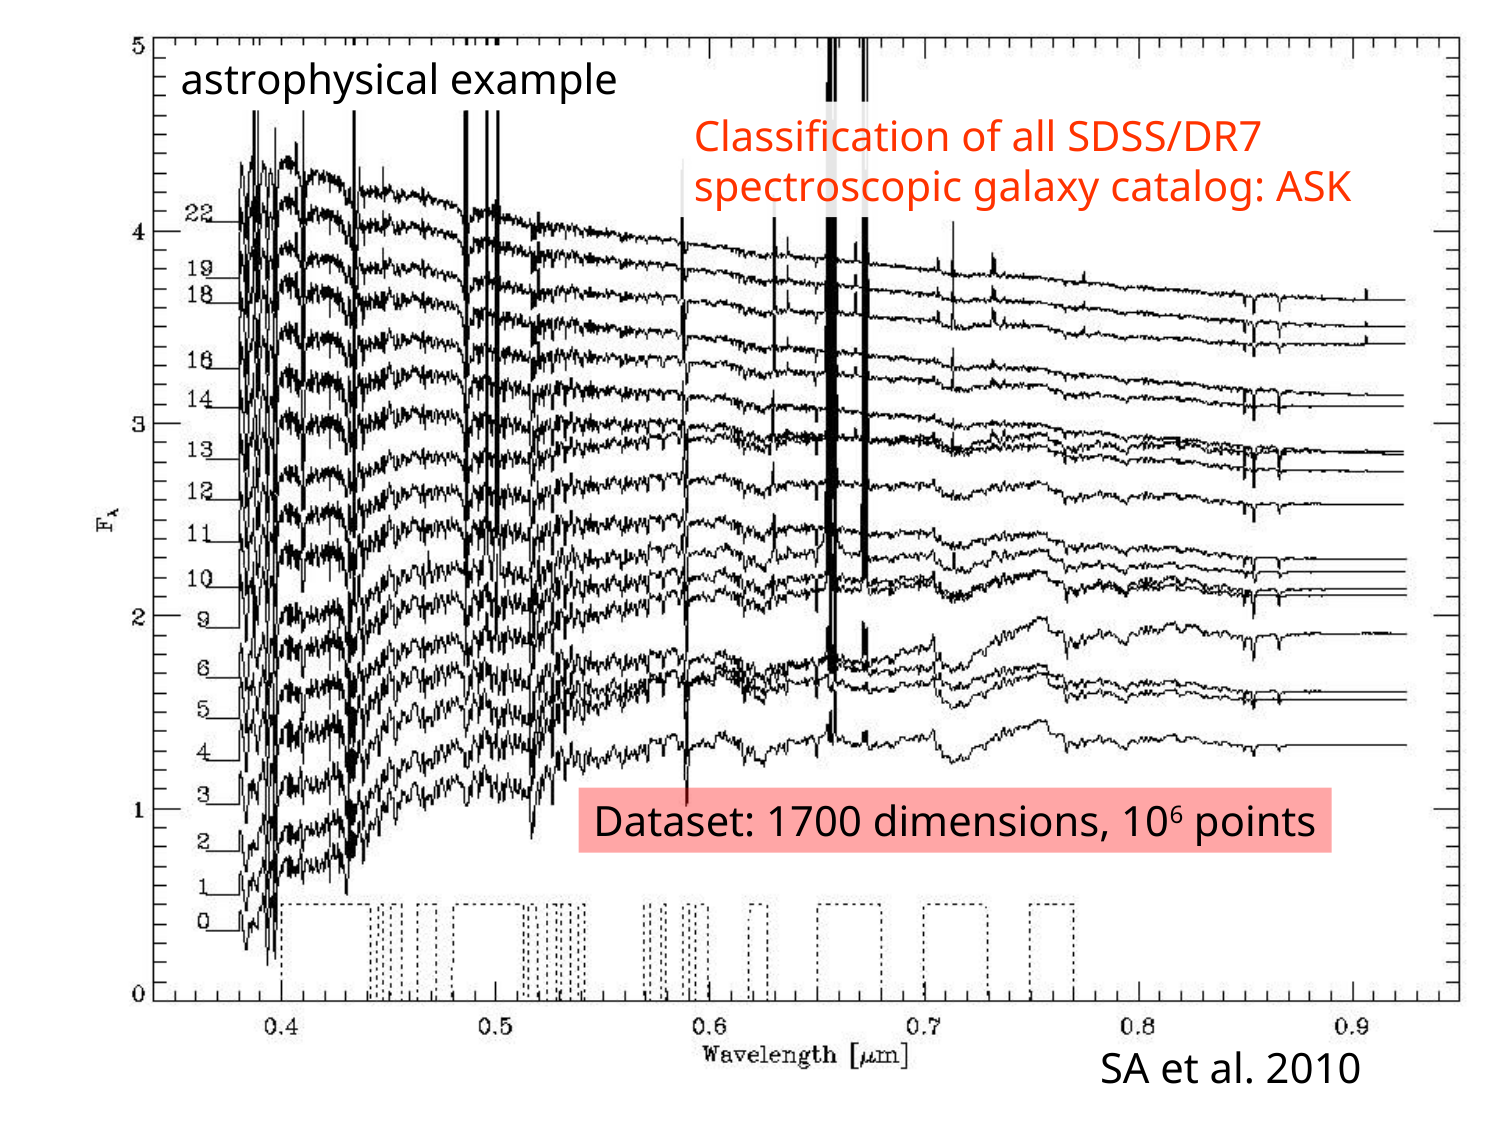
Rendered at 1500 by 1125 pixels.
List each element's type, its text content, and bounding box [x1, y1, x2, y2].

text_box Classification of all SDSS/DR7 spectroscopic galaxy catalog: ASK [678, 101, 1434, 218]
picture [17, 0, 1500, 1088]
text_box astrophysical example [165, 45, 624, 111]
text_box SA et al. 2010 [1085, 1033, 1393, 1099]
text_box Dataset: 1700 dimensions, 106 points [578, 787, 1319, 853]
